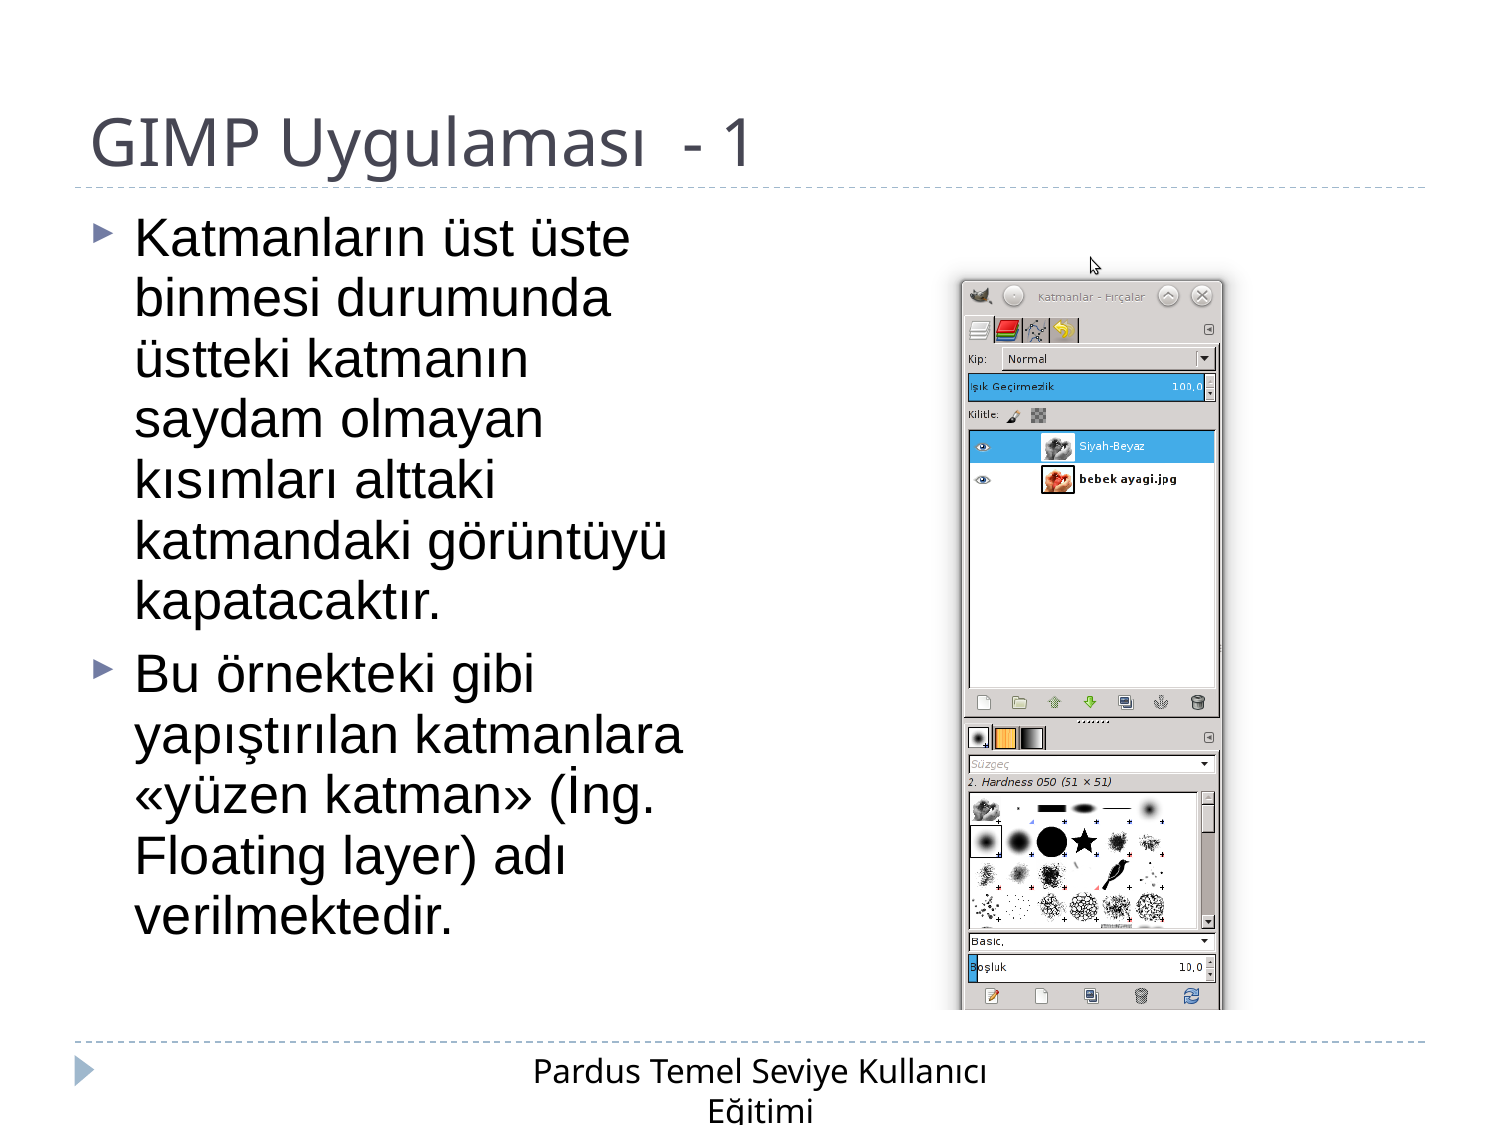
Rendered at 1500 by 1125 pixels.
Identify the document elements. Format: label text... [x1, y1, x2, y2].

list Katmanların üst üste binmesi durumunda üstteki katmanın saydam olmayan kısımları alttaki katmandaki görüntüyü kapatacaktır. Bu örnekteki gibi yapıştırılan katmanlara «yüzen katman» (İng. Floating layer) adı verilmektedir. [75, 200, 738, 1010]
title GIMP Uygulaması - 1 [75, 37, 1425, 188]
picture [923, 199, 1260, 1010]
